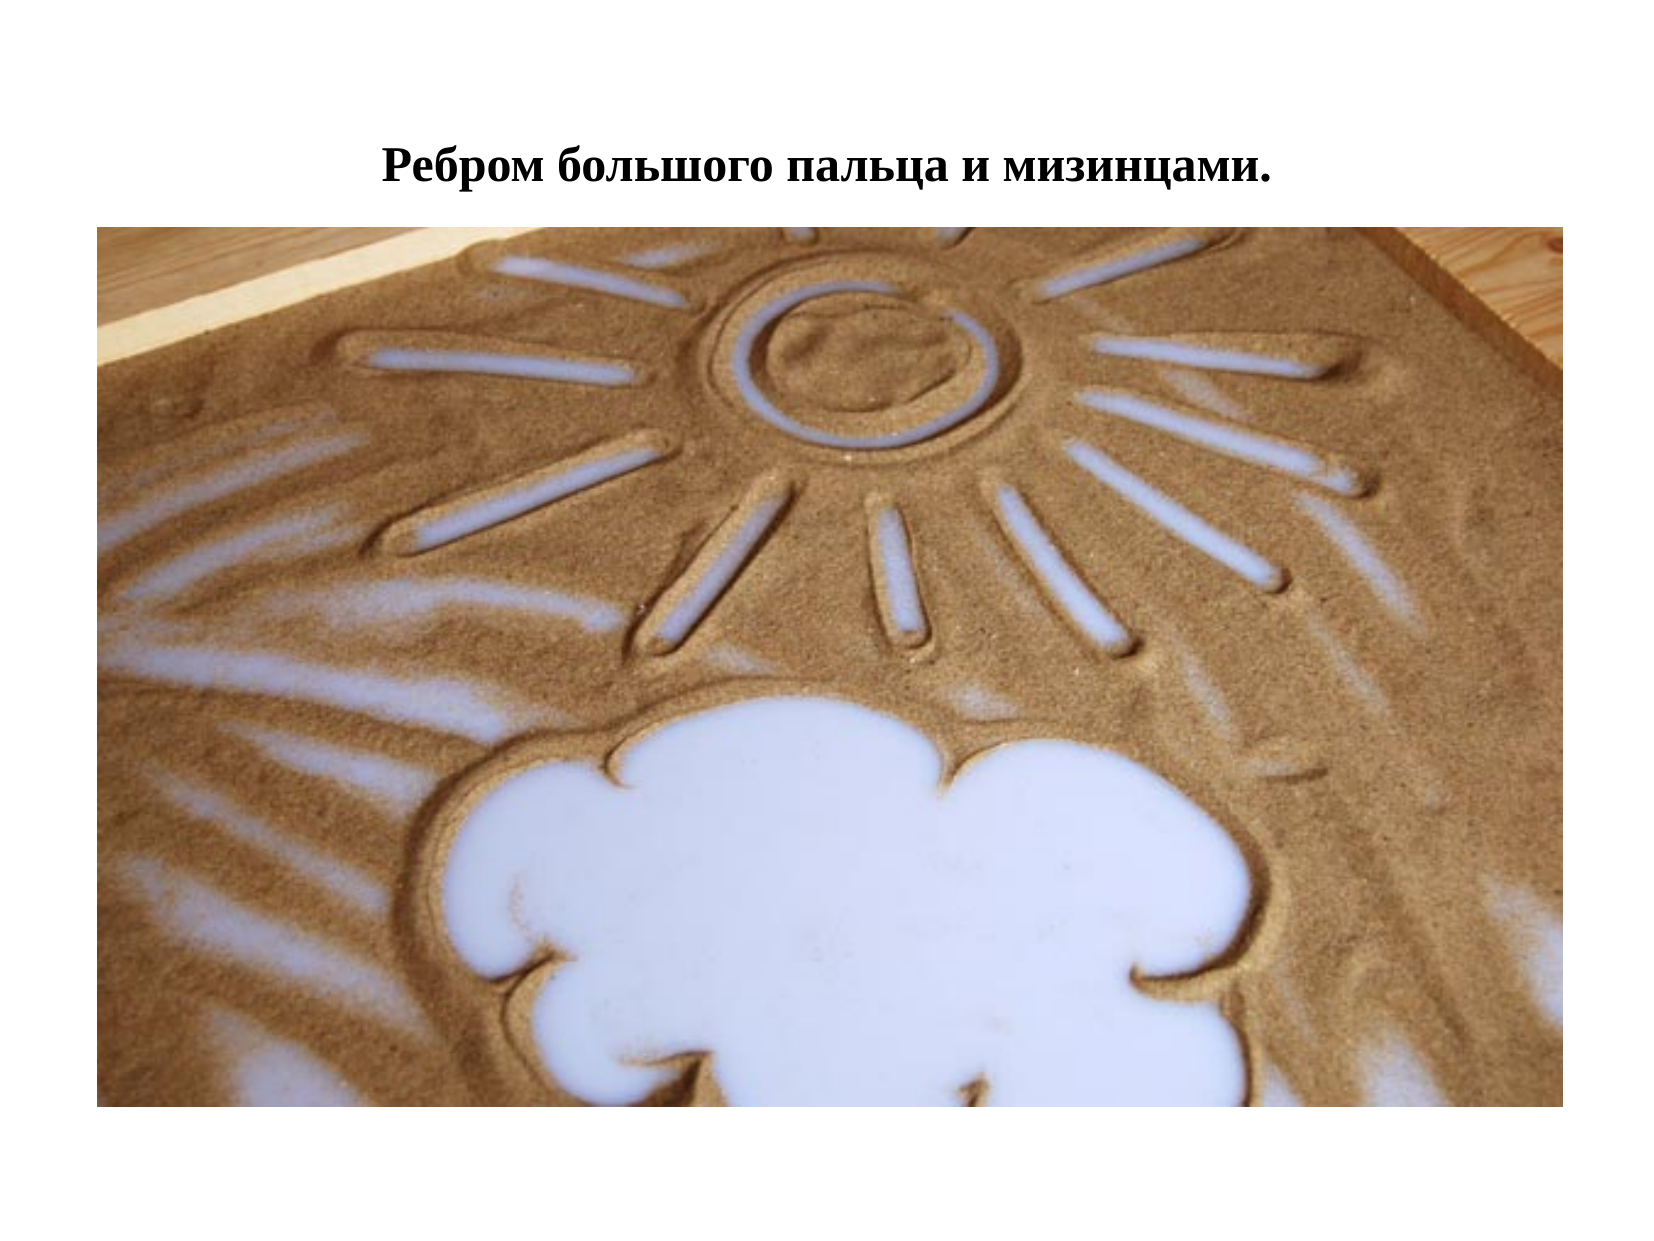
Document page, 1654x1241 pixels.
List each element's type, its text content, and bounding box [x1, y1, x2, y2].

picture [97, 227, 1563, 1107]
title Ребром большого пальца и мизинцами. [82, 22, 1571, 300]
